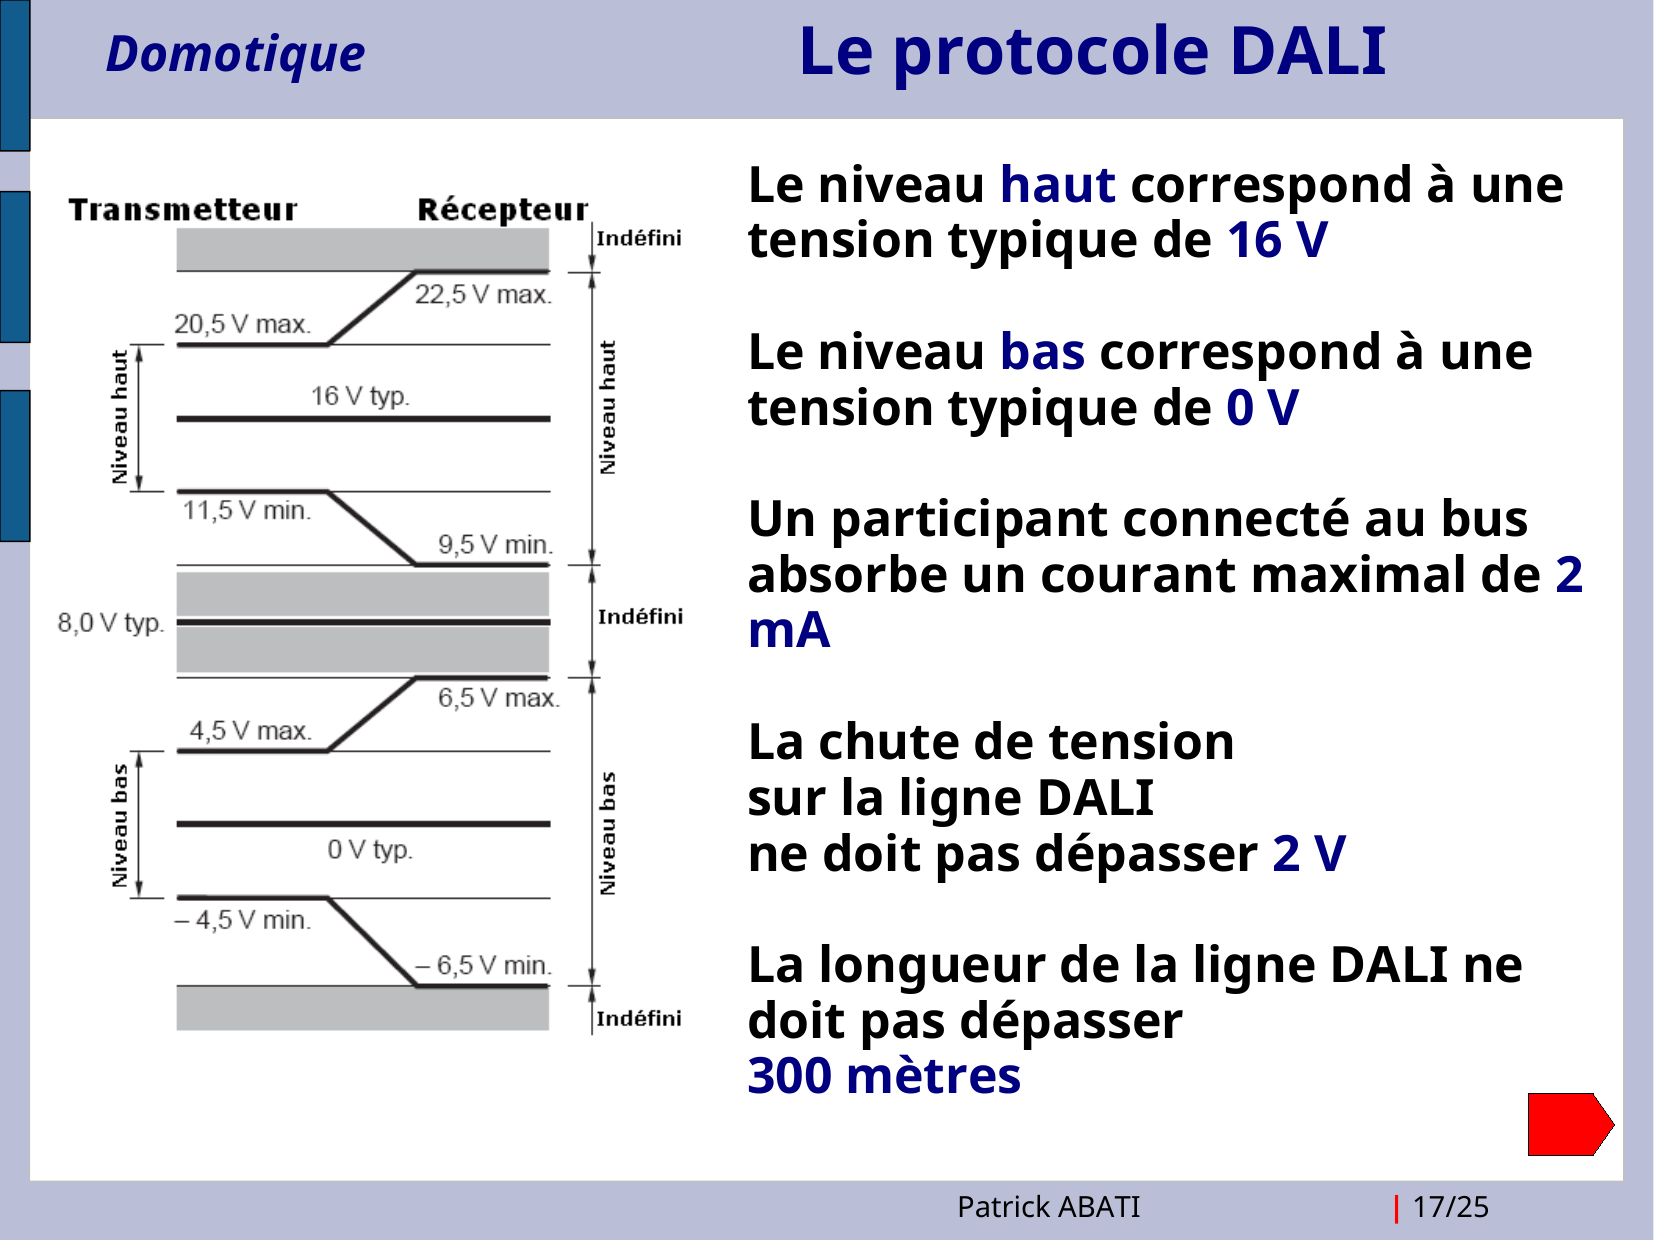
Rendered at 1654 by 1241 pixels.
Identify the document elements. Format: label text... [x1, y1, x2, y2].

text_box Le niveau haut correspond à une tension typique de 16 V Le niveau bas correspond à une tension typique de 0 V Un participant connecté au bus absorbe un courant maximal de 2 mA La chute de tension sur la ligne DALI ne doit pas dépasser 2 V La longueur de la ligne DALI ne doit pas dépasser 300 mètres [732, 150, 1617, 1113]
picture [55, 194, 687, 1038]
text_box [1528, 1093, 1615, 1156]
